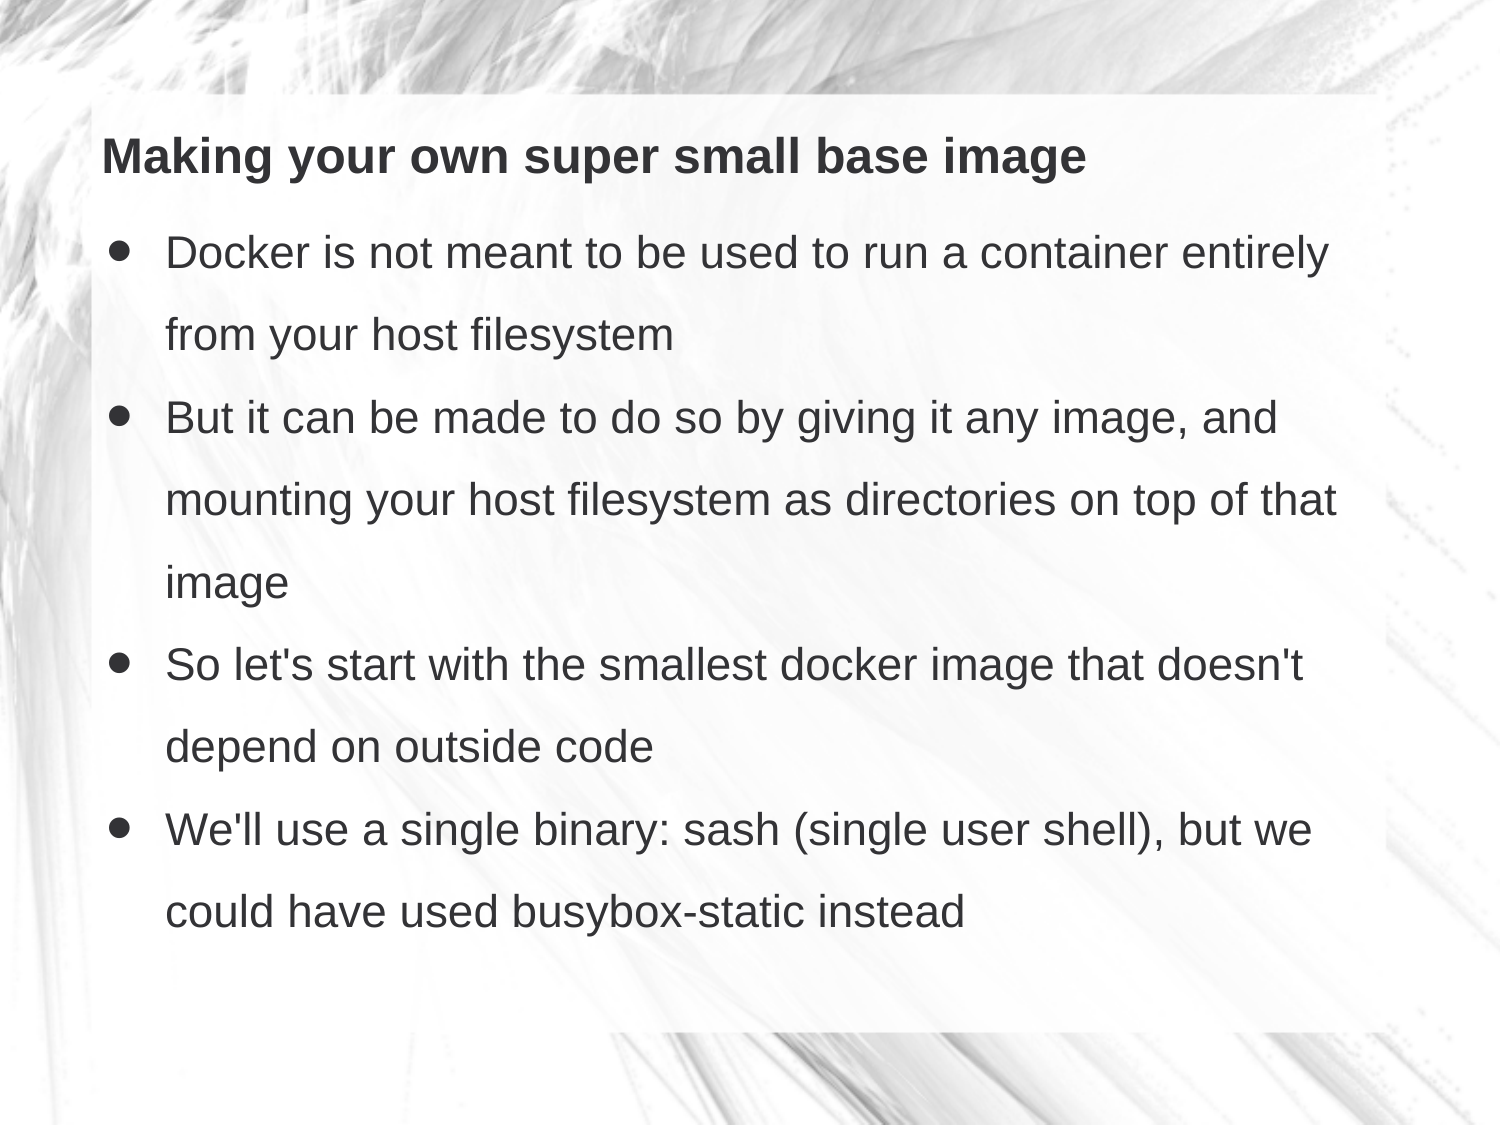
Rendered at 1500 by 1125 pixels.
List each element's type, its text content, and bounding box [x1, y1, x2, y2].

title Making your own super small base image [61, 108, 1456, 196]
picture [0, 0, 1500, 1125]
list Docker is not meant to be used to run a container entirely from your host filesystem But it can be made to do so by giving it any image, and mounting your host filesystem as directories on top of that image So let's start with the smallest docker image that doesn't depend on outside code We'll use a single binary: sash (single user shell), but we could have used busybox-static instead [75, 179, 1441, 930]
